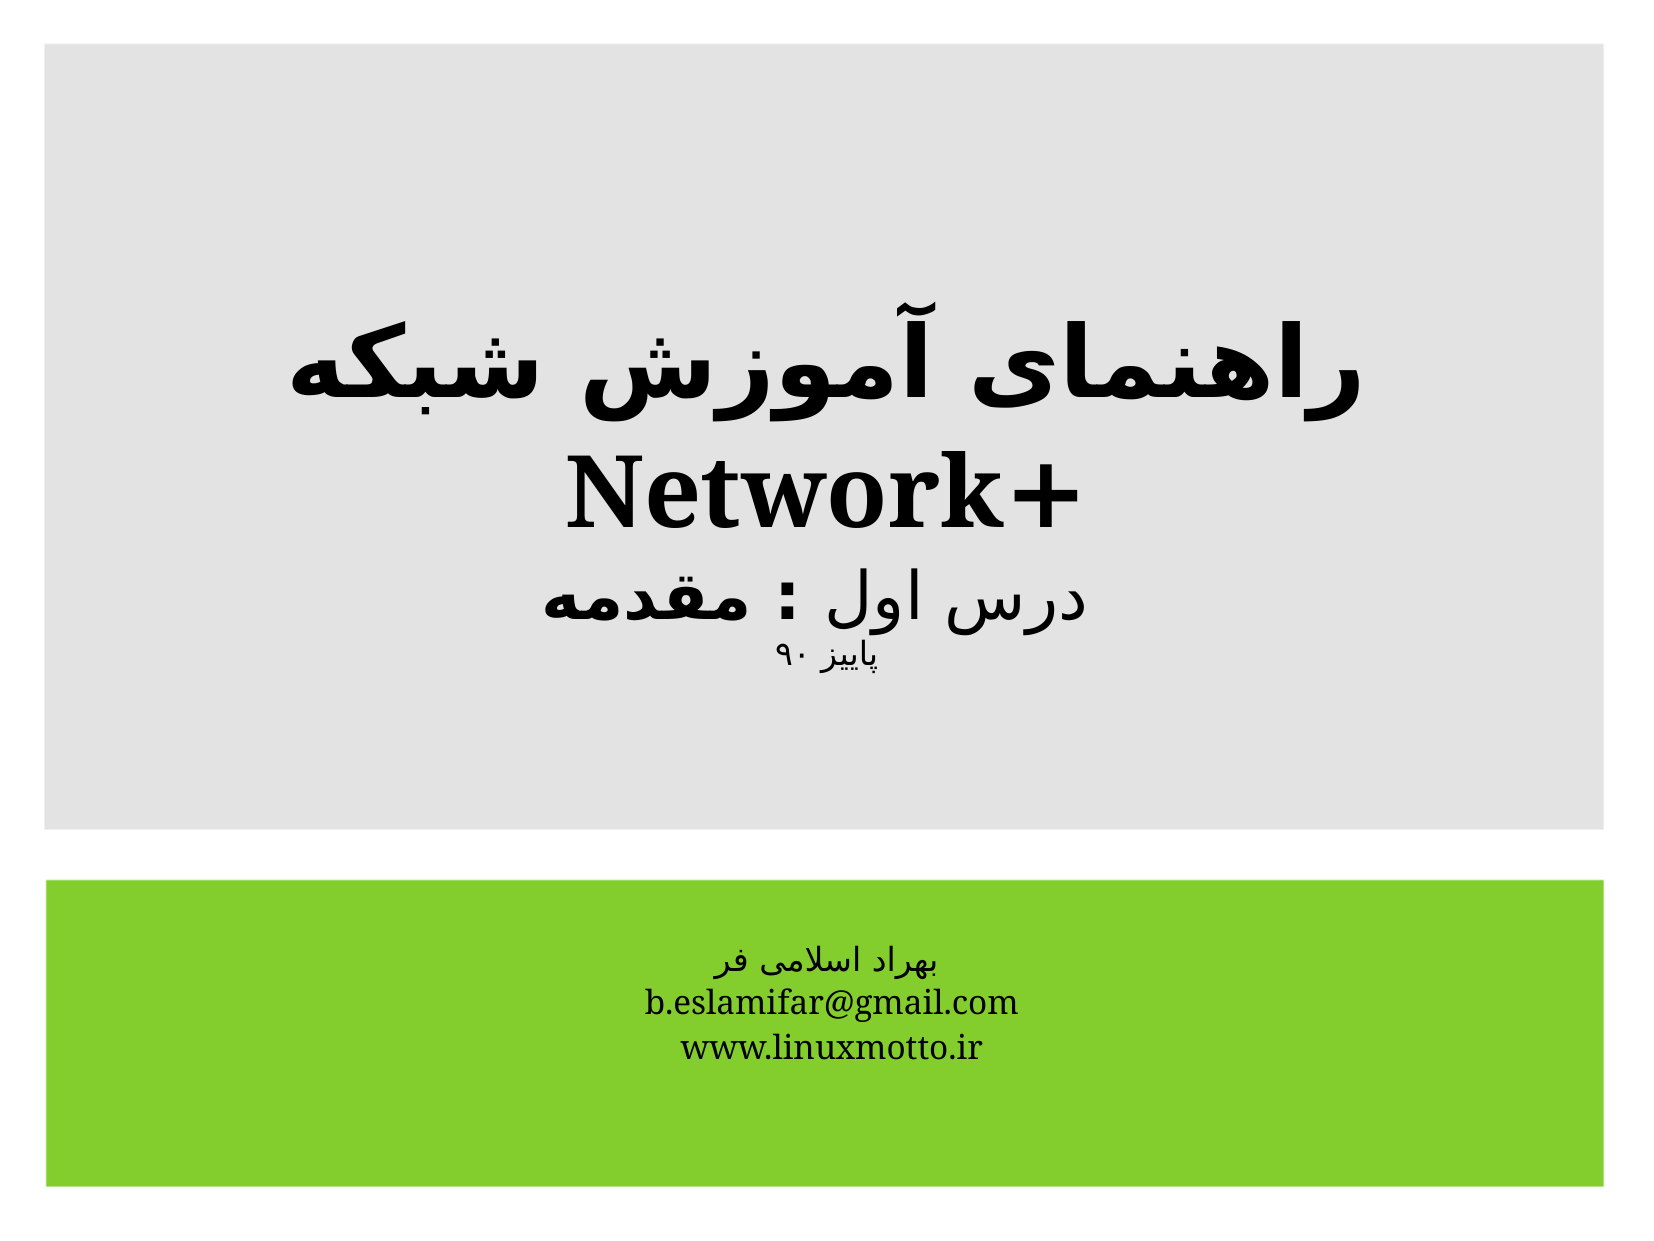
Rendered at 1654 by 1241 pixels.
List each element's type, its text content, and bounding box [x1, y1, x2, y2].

picture [0, 0, 1654, 1241]
text_box راهنمای آموزش شبکه +Network درس اول : مقدمه پاییز ۹۰ بهراد اسلامی فر b.eslamifar@gmail.com www.linuxmotto.ir [82, 8, 1571, 1150]
